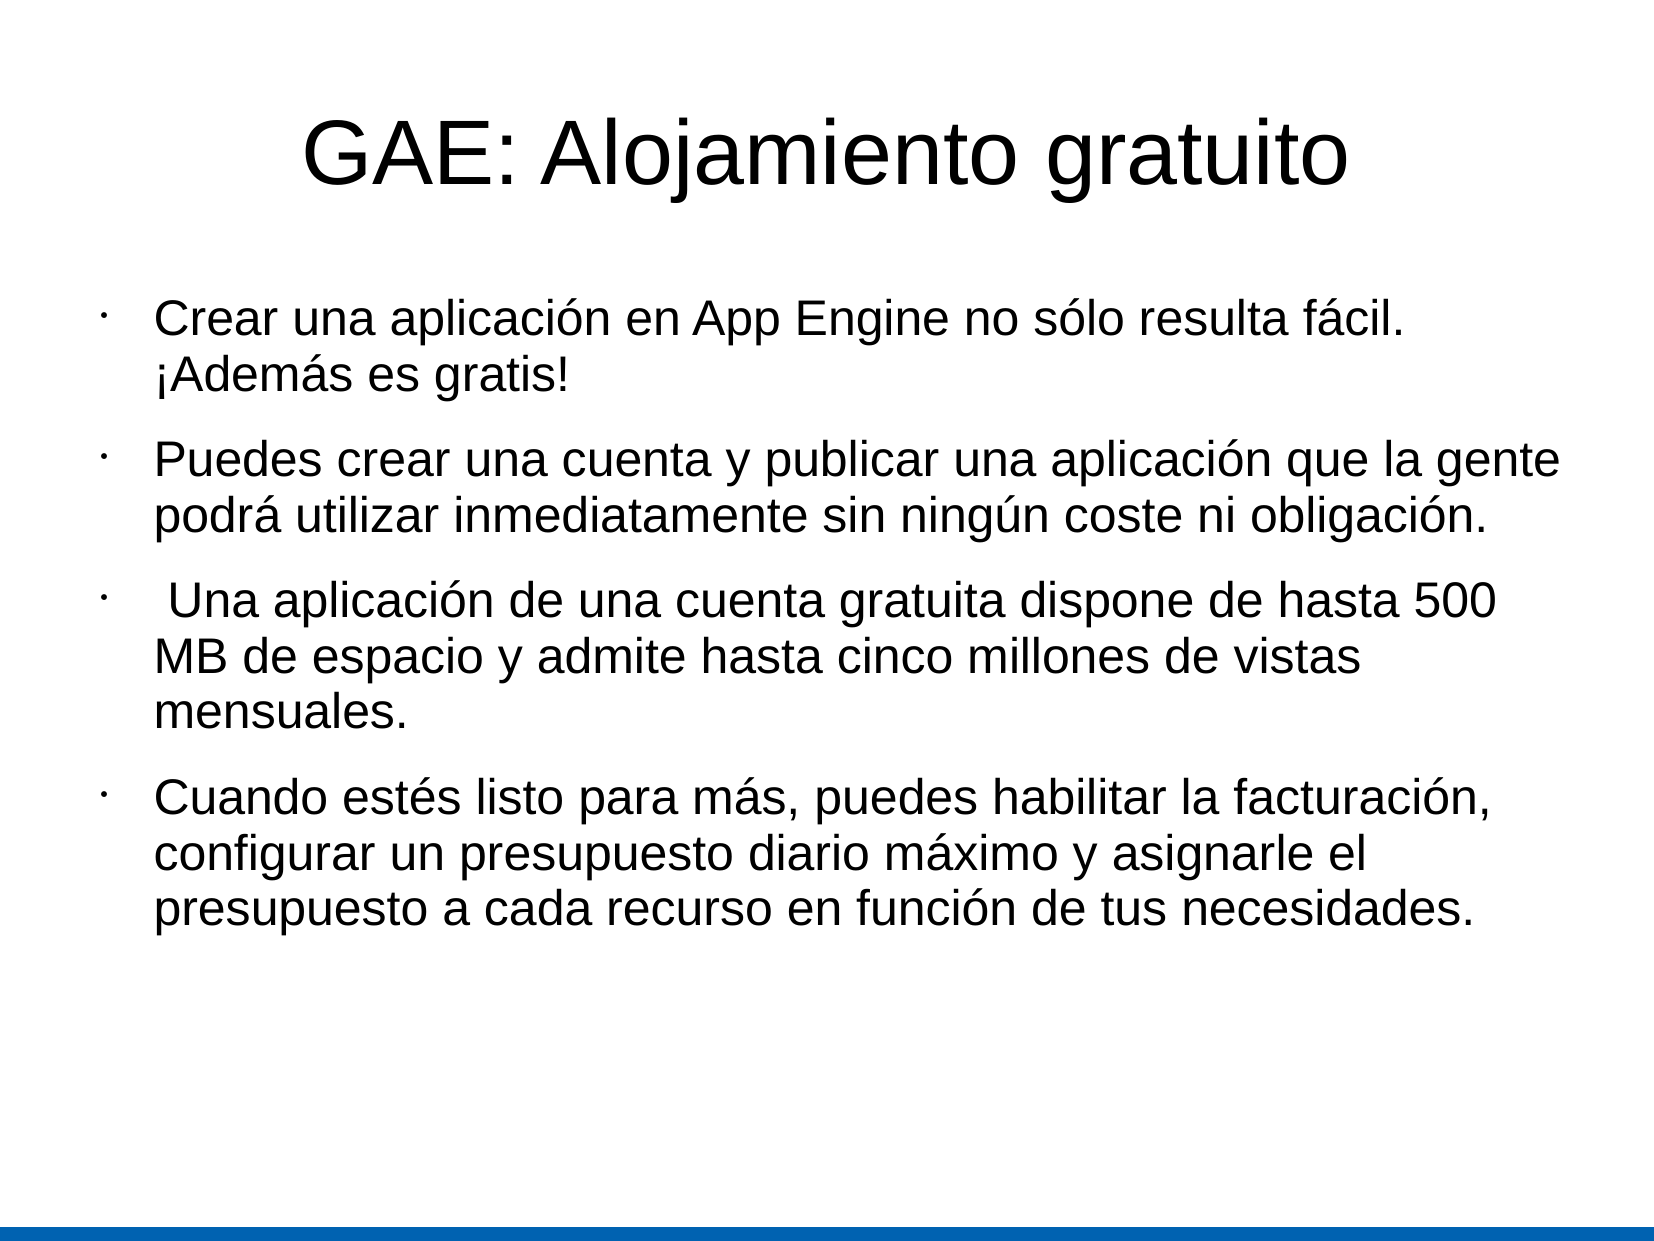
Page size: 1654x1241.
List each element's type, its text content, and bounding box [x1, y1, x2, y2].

title GAE: Alojamiento gratuito [82, 49, 1571, 257]
list Crear una aplicación en App Engine no sólo resulta fácil. ¡Además es gratis! Puedes crear una cuenta y publicar una aplicación que la gente podrá utilizar inmediatamente sin ningún coste ni obligación. Una aplicación de una cuenta gratuita dispone de hasta 500 MB de espacio y admite hasta cinco millones de vistas mensuales. Cuando estés listo para más, puedes habilitar la facturación, configurar un presupuesto diario máximo y asignarle el presupuesto a cada recurso en función de tus necesidades. [82, 290, 1571, 1109]
